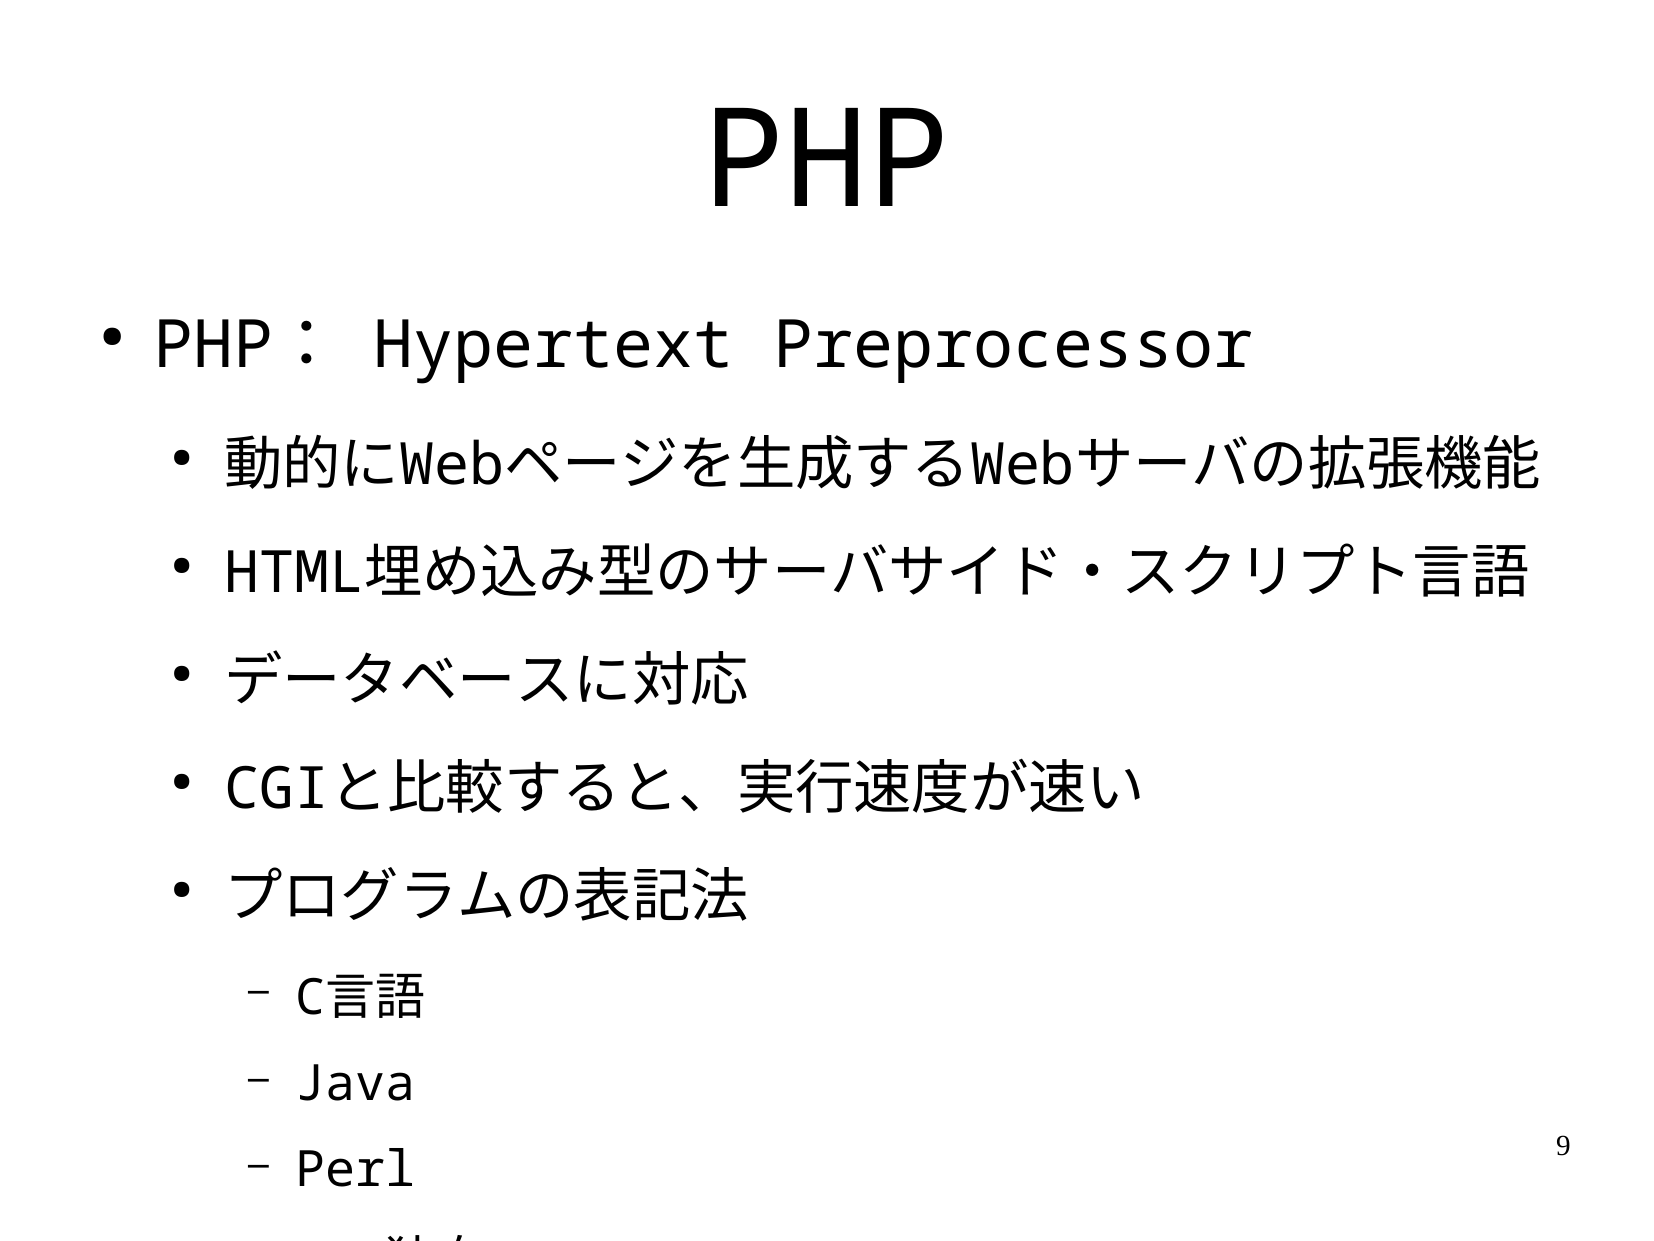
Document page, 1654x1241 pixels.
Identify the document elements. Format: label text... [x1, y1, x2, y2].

list PHP： Hypertext Preprocessor 動的にWebページを生成するWebサーバの拡張機能 HTML埋め込み型のサーバサイド・スクリプト言語 データベースに対応 CGIと比較すると、実行速度が速い プログラムの表記法 C言語 Java Perl PHP独自 [82, 290, 1571, 1094]
title PHP [82, 56, 1571, 250]
